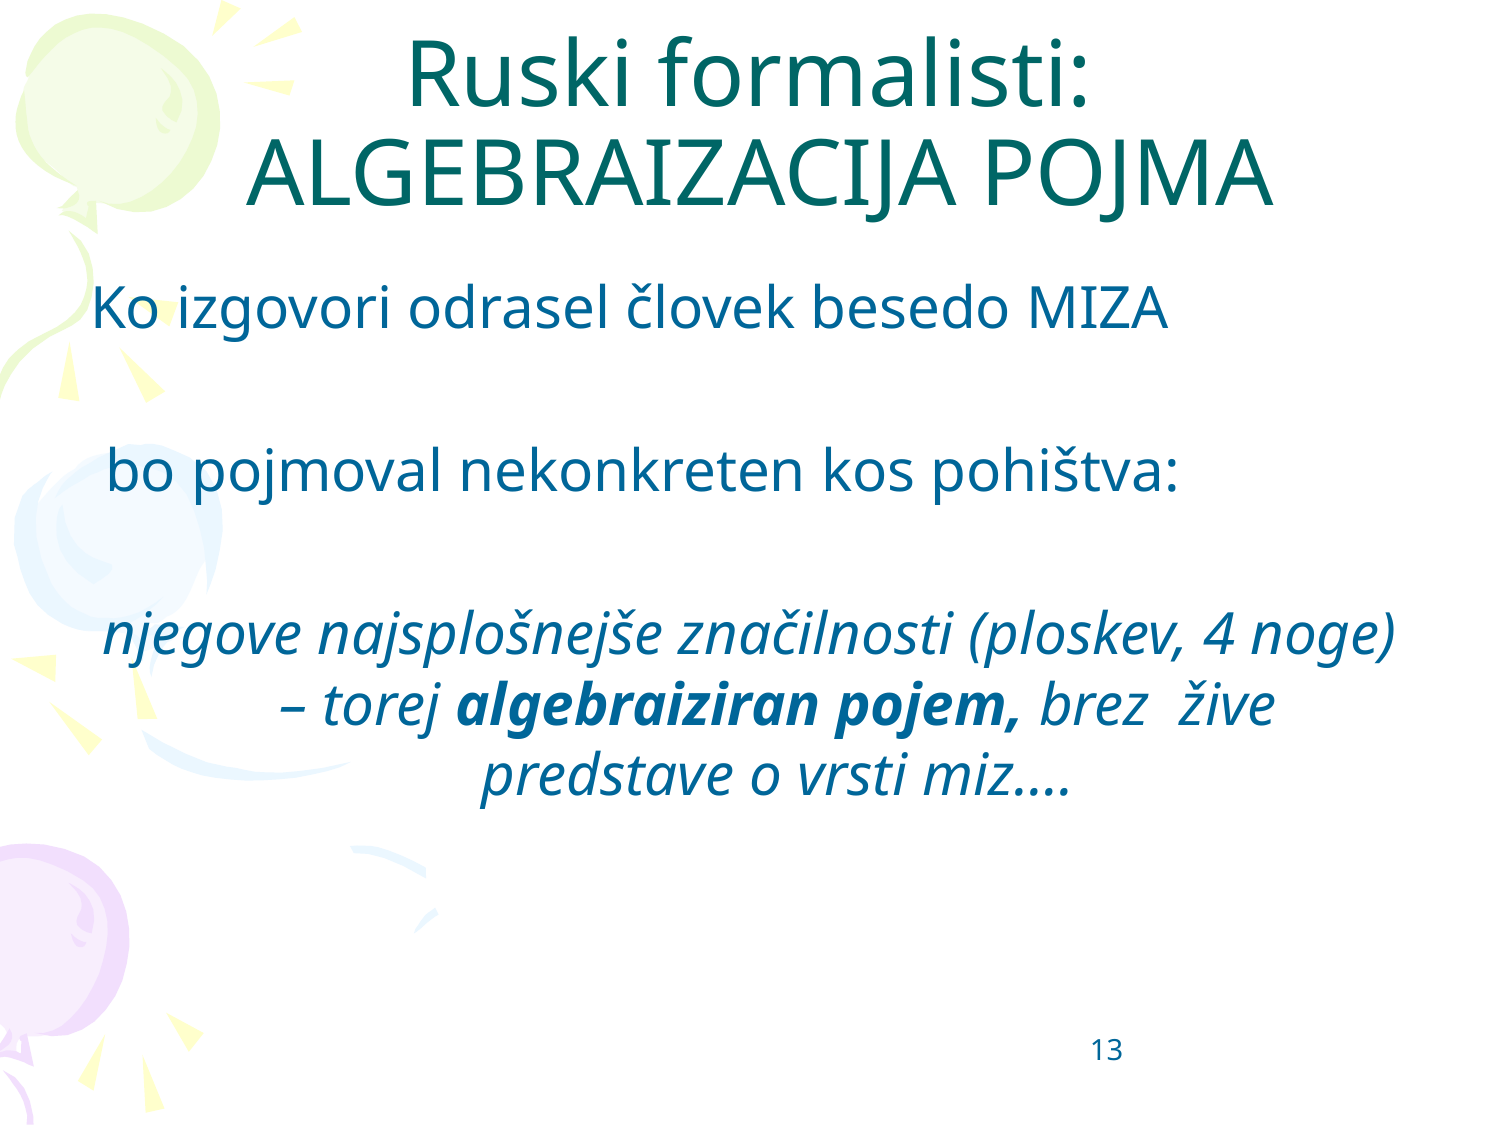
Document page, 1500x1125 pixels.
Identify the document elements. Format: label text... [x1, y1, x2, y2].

title Ruski formalisti: ALGEBRAIZACIJA POJMA [72, 16, 1425, 233]
slide_number <number> [1074, 1024, 1425, 1100]
list Ko izgovori odrasel človek besedo MIZA bo pojmoval nekonkreten kos pohištva: njegove najsplošnejše značilnosti (ploskev, 4 noge) – torej algebraiziran pojem, brez žive predstave o vrsti miz…. [75, 262, 1425, 994]
